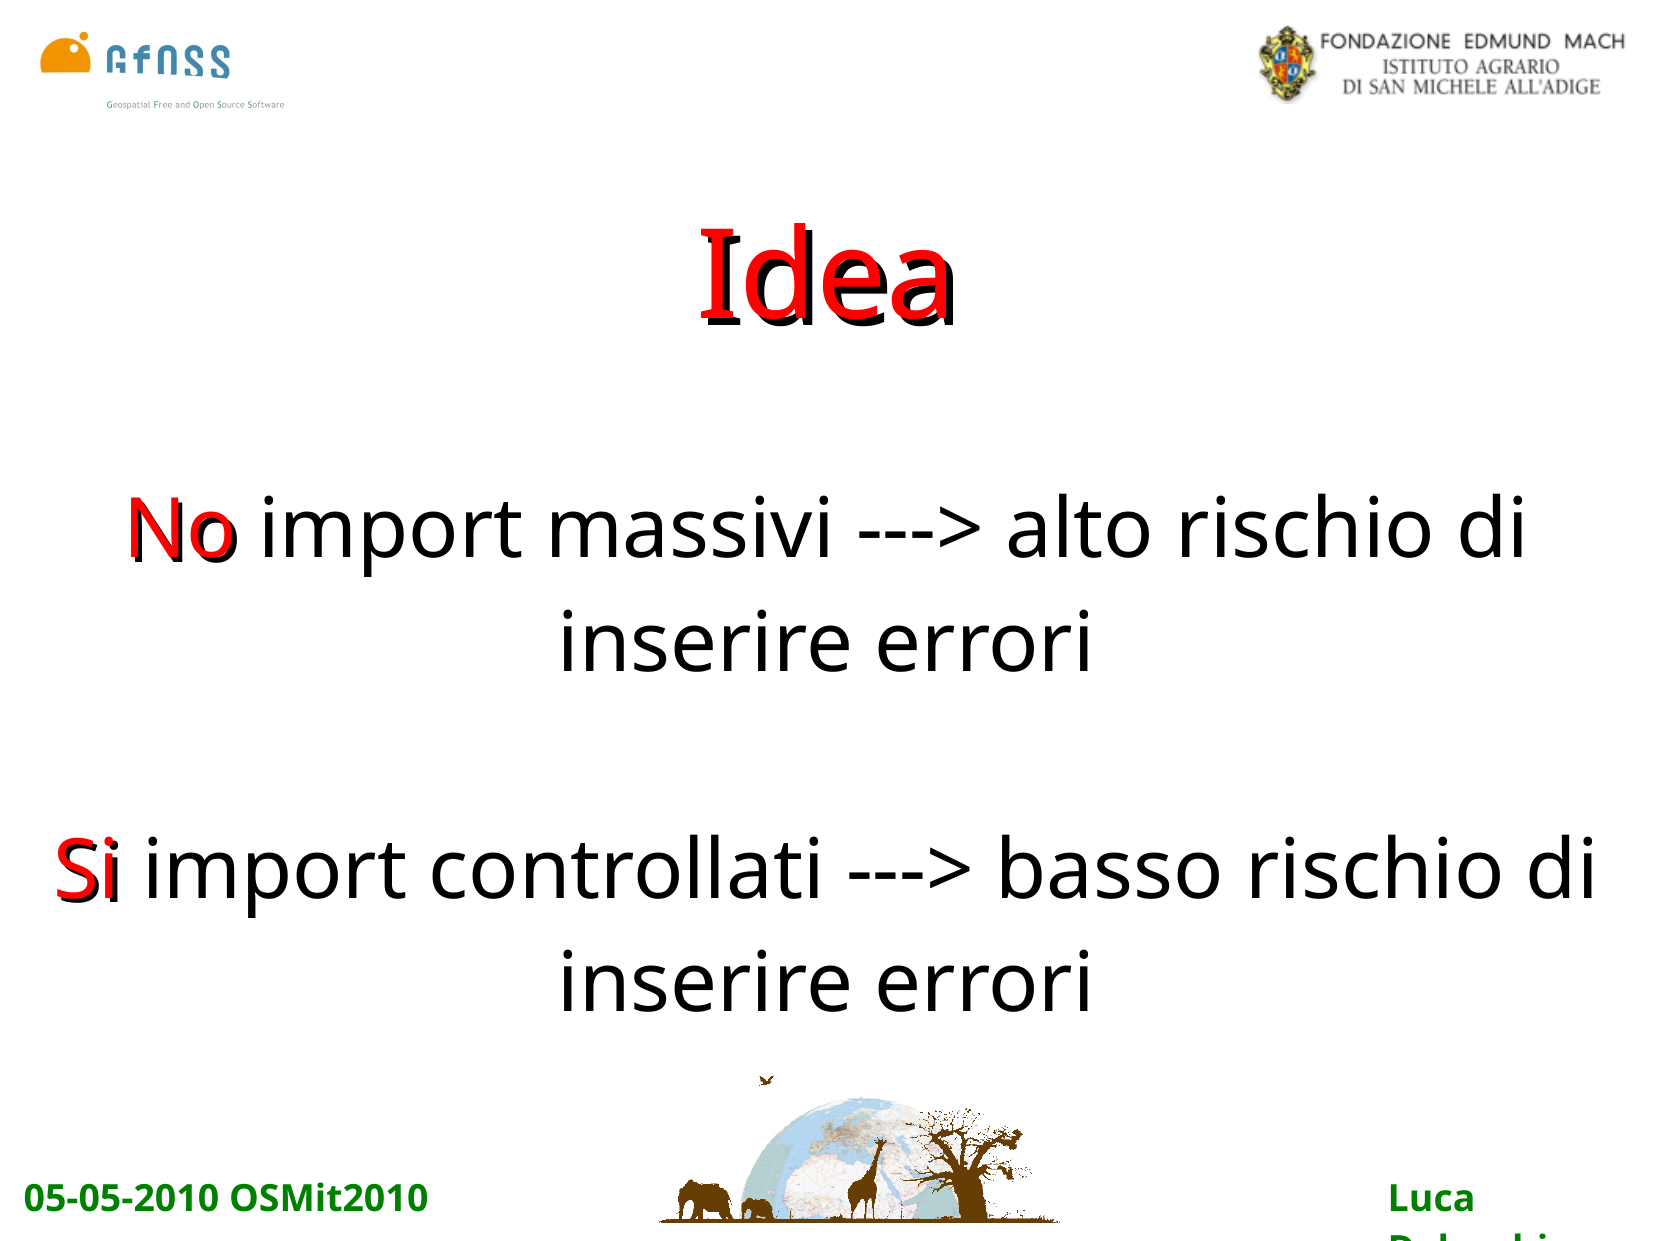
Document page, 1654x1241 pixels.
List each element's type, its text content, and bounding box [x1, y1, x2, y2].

picture [1257, 25, 1627, 104]
picture [29, 25, 296, 119]
text_box Idea No import massivi ---> alto rischio di inserire errori Si import controllati ---> basso rischio di inserire errori [0, 177, 1654, 1042]
picture [655, 1057, 1069, 1223]
